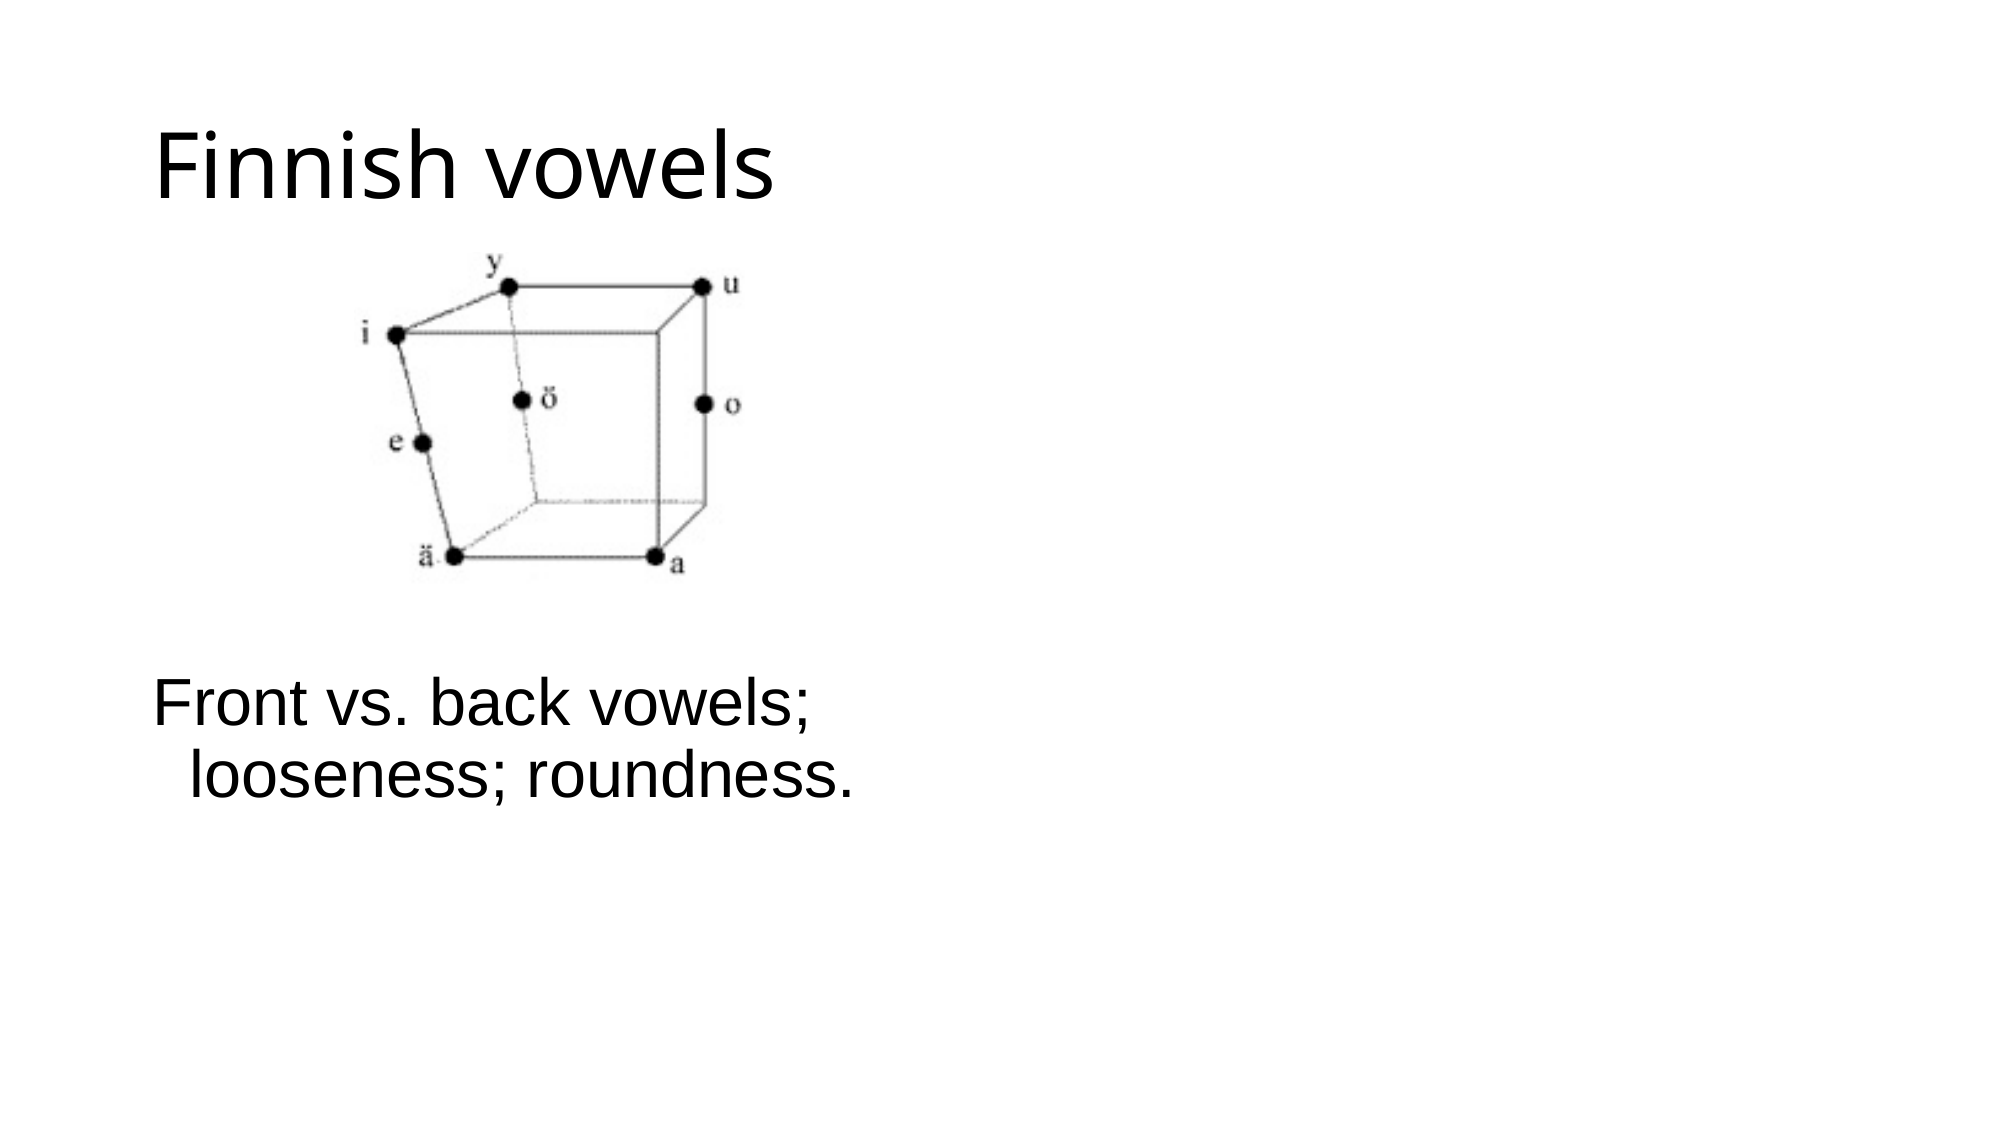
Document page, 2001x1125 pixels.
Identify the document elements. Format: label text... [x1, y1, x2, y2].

picture [354, 252, 747, 603]
title Finnish vowels [137, 59, 1863, 278]
list Front vs. back vowels; looseness; roundness. [99, 263, 979, 1006]
